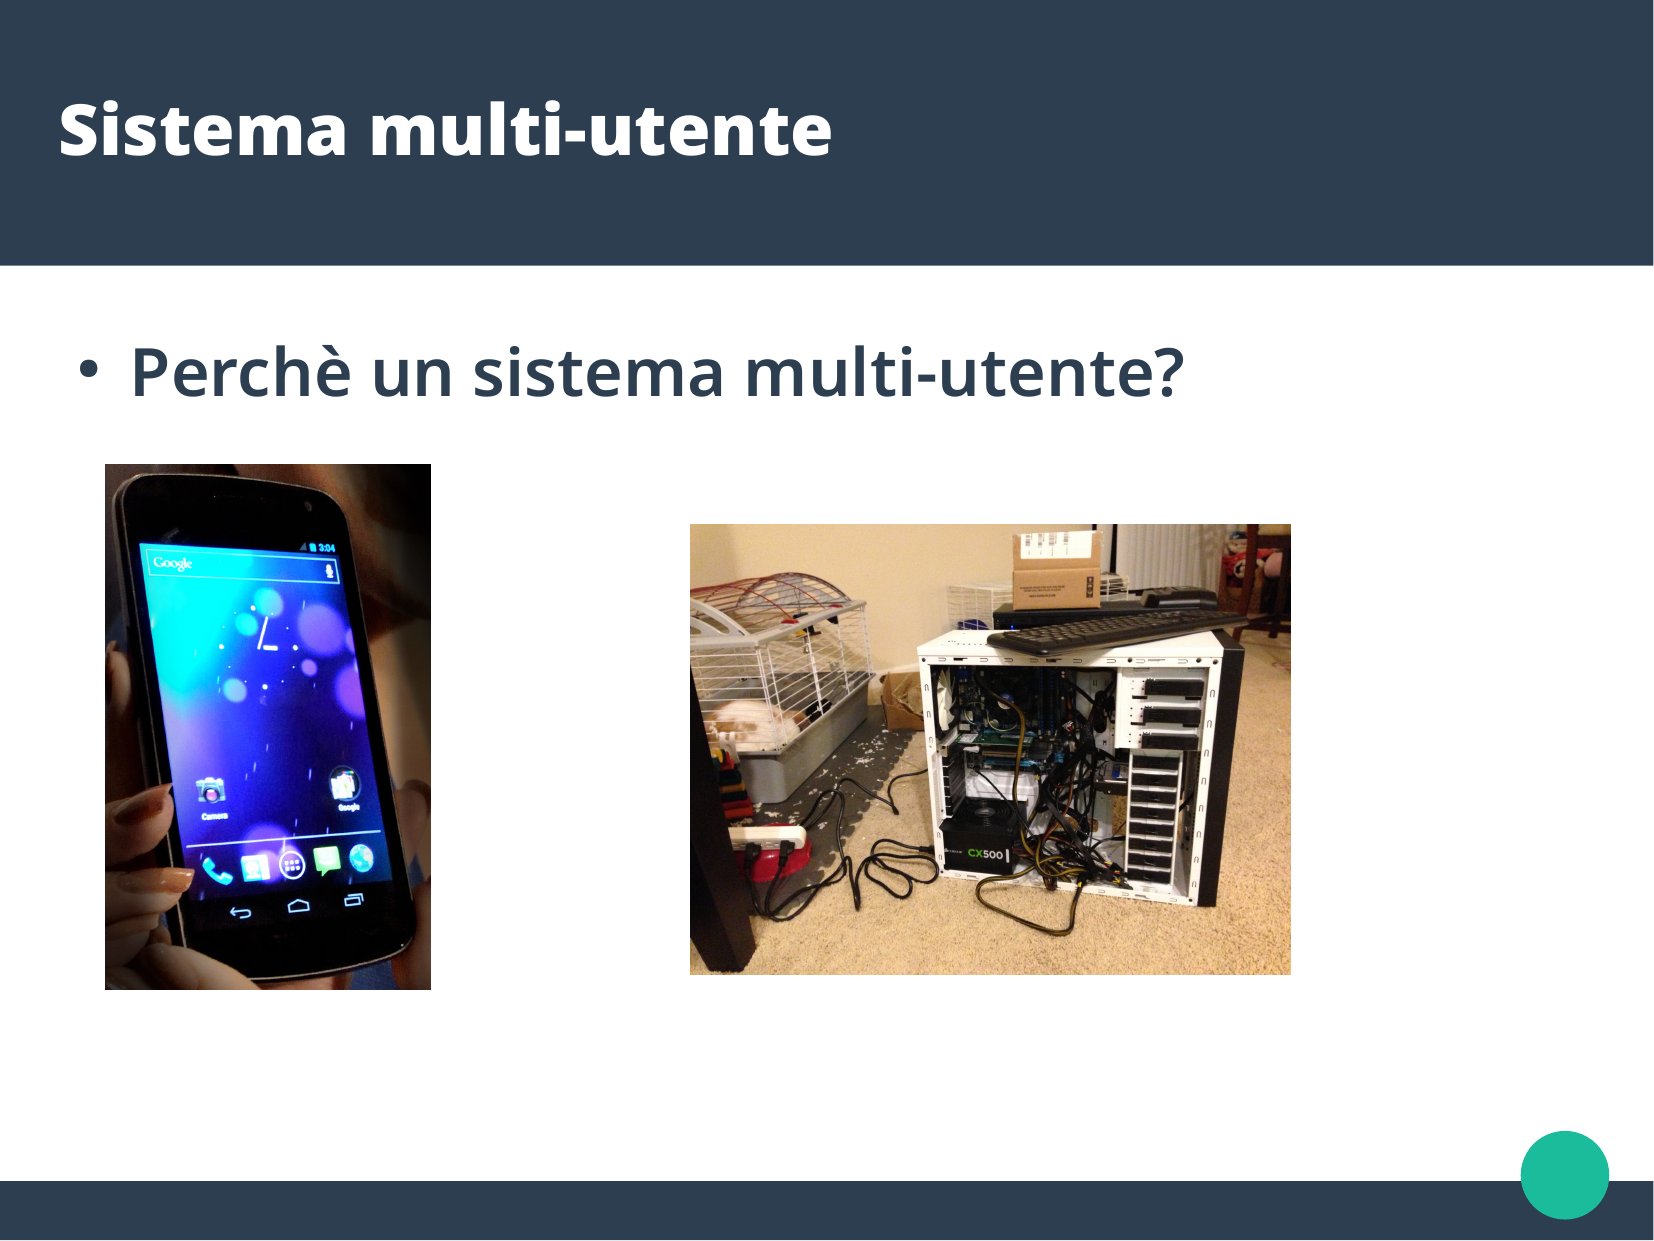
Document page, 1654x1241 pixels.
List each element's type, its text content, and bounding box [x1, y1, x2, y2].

picture [690, 524, 1291, 976]
picture [105, 464, 431, 991]
list Perchè un sistema multi-utente? [59, 324, 1595, 1152]
title Sistema multi-utente [59, 49, 1595, 207]
